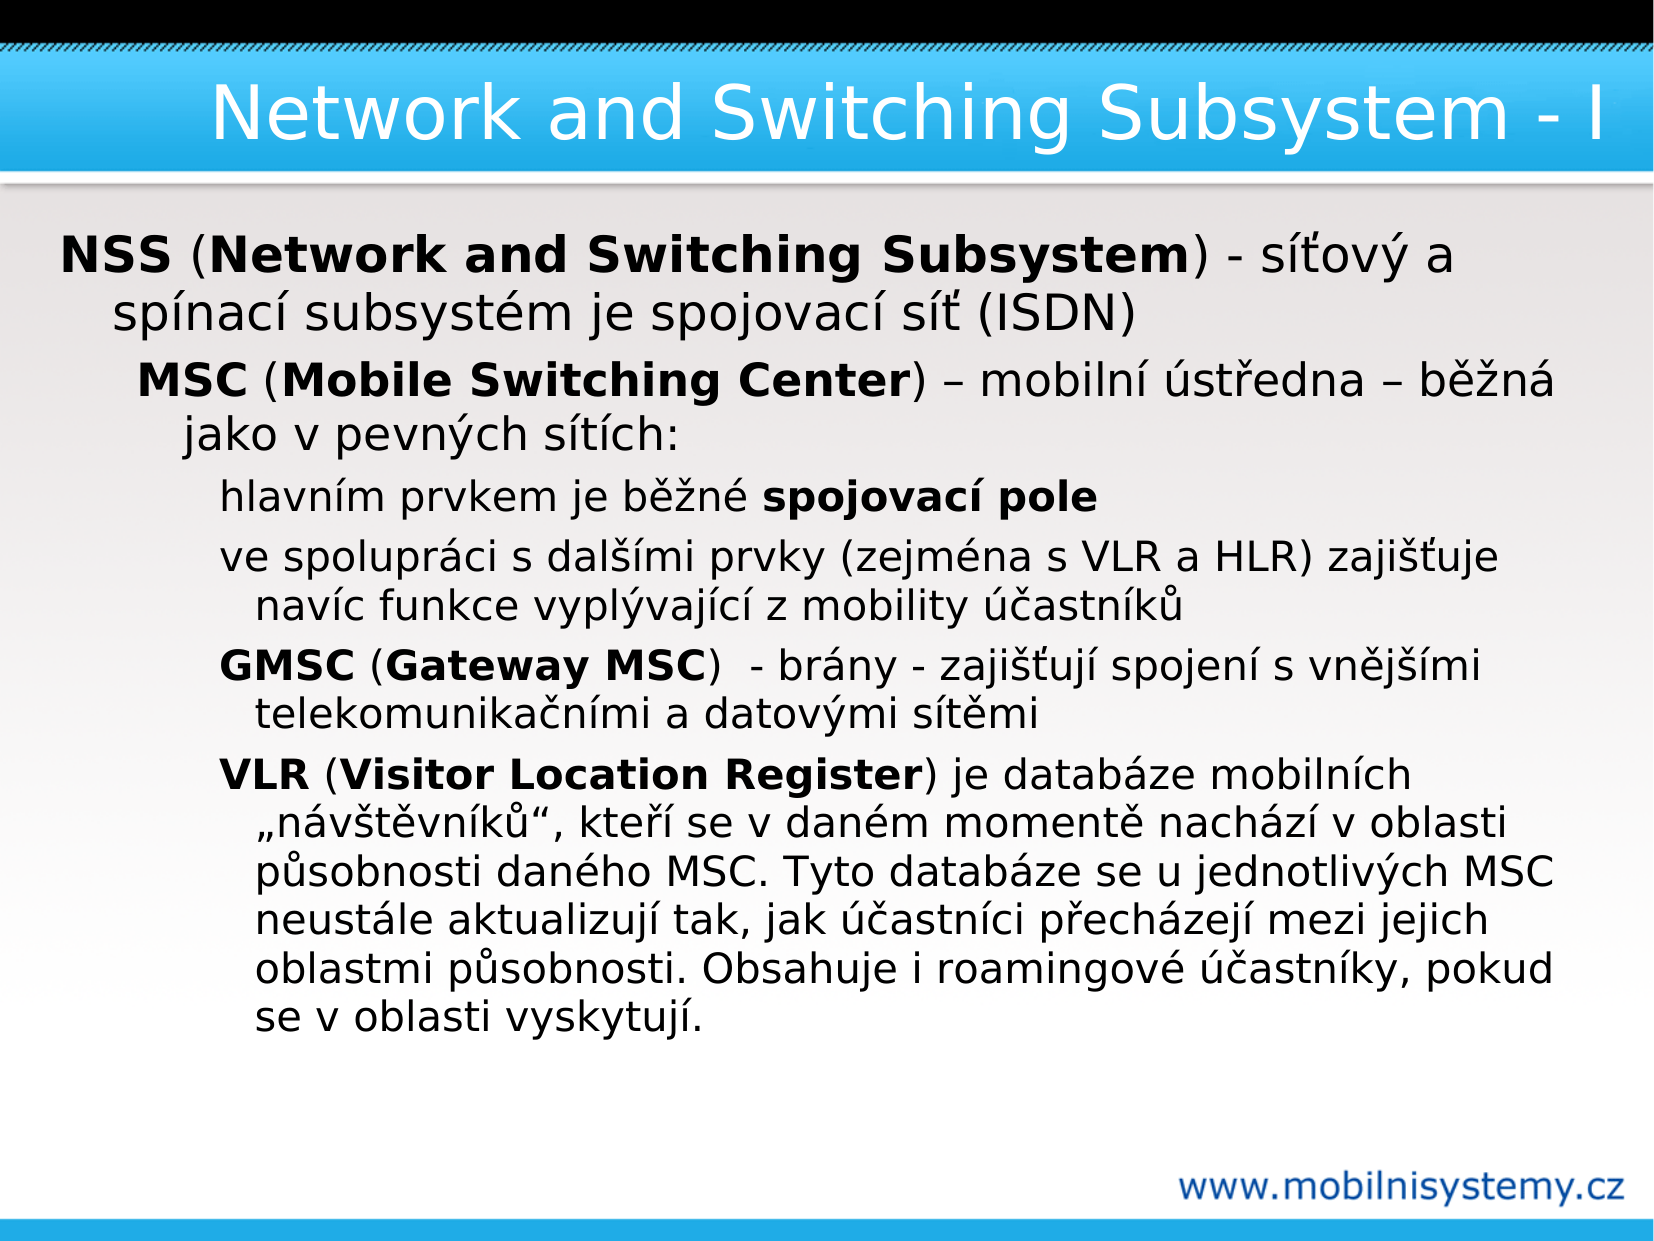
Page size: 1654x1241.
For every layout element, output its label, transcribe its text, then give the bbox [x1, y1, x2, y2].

title Network and Switching Subsystem - I [29, 49, 1624, 178]
list NSS (Network and Switching Subsystem) - síťový a spínací subsystém je spojovací síť (ISDN) MSC (Mobile Switching Center) – mobilní ústředna – běžná jako v pevných sítích: hlavním prvkem je běžné spojovací pole ve spolupráci s dalšími prvky (zejména s VLR a HLR) zajišťuje navíc funkce vyplývající z mobility účastníků GMSC (Gateway MSC) - brány - zajišťují spojení s vnějšími telekomunikačními a datovými sítěmi VLR (Visitor Location Register) je databáze mobilních „návštěvníků“, kteří se v daném momentě nachází v oblasti působnosti daného MSC. Tyto databáze se u jednotlivých MSC neustále aktualizují tak, jak účastníci přecházejí mezi jejich oblastmi působnosti. Obsahuje i roamingové účastníky, pokud se v oblasti vyskytují. [32, 218, 1595, 1108]
picture [0, 0, 1654, 1241]
